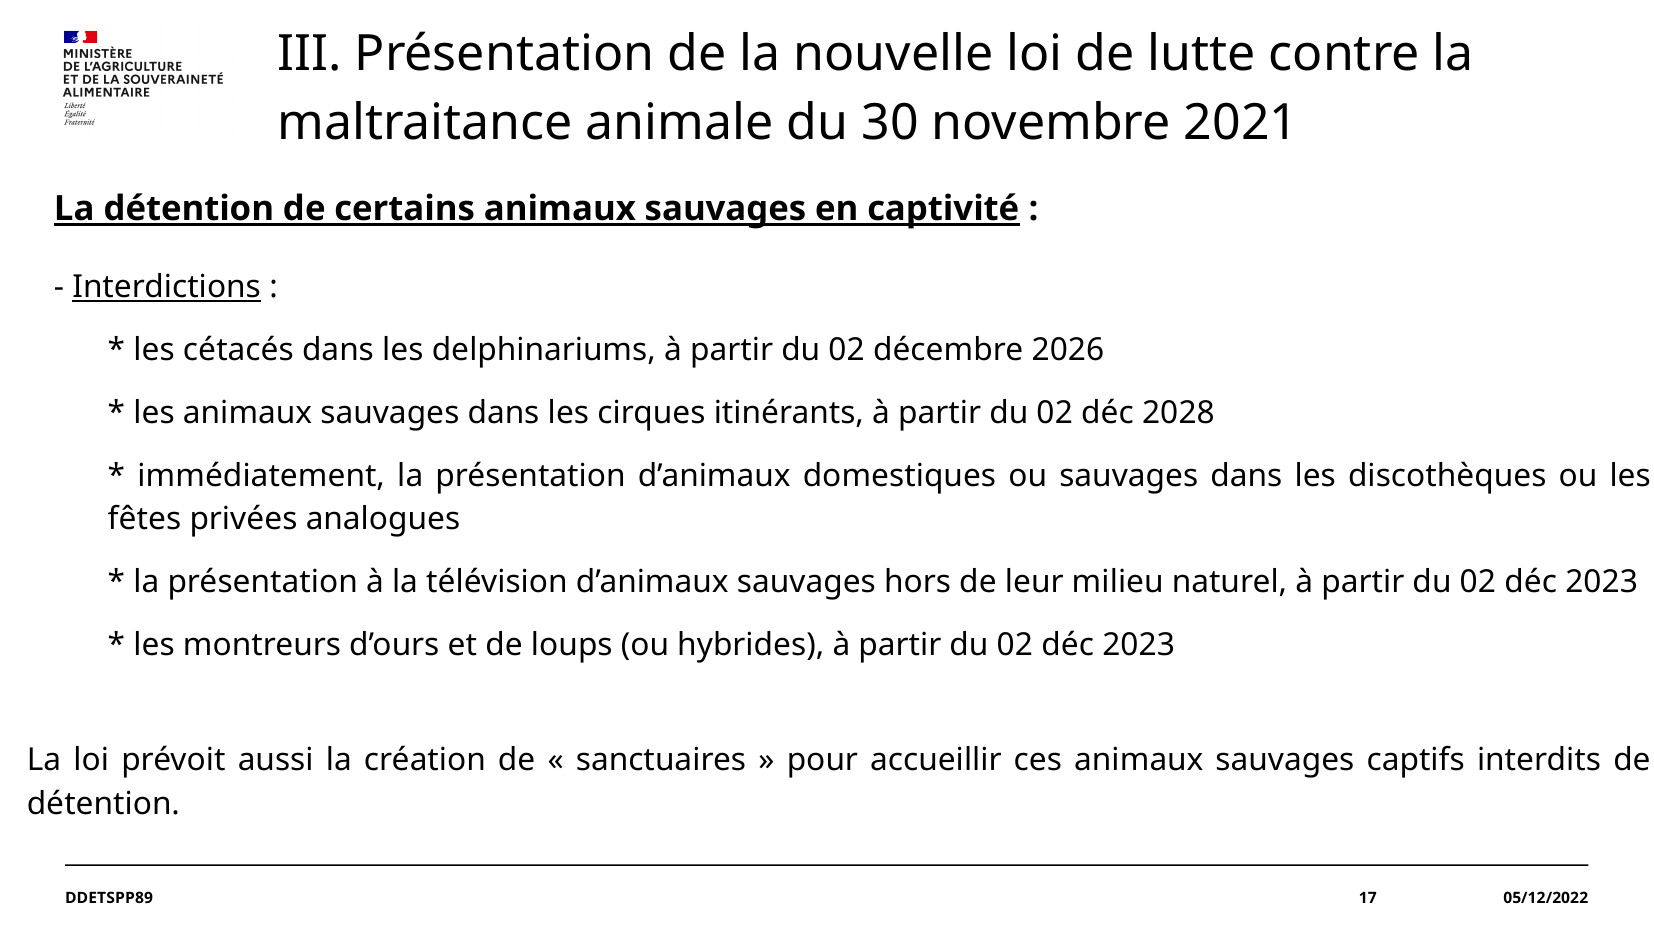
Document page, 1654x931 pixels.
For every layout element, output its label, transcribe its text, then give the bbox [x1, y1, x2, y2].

footer DDETSPP89 [65, 865, 1132, 931]
picture [52, 19, 206, 136]
slide_number 17 [1132, 865, 1377, 931]
slide_number 05/12/2022 [1377, 865, 1589, 931]
list La détention de certains animaux sauvages en captivité : - Interdictions : * les cétacés dans les delphinariums, à partir du 02 décembre 2026 * les animaux sauvages dans les cirques itinérants, à partir du 02 déc 2028 * immédiatement, la présentation d’animaux domestiques ou sauvages dans les discothèques ou les fêtes privées analogues * la présentation à la télévision d’animaux sauvages hors de leur milieu naturel, à partir du 02 déc 2023 * les montreurs d’ours et de loups (ou hybrides), à partir du 02 déc 2023 La loi prévoit aussi la création de « sanctuaires » pour accueillir ces animaux sauvages captifs interdits de détention. [0, 183, 1654, 865]
title III. Présentation de la nouvelle loi de lutte contre la maltraitance animale du 30 novembre 2021 [206, 0, 1654, 172]
